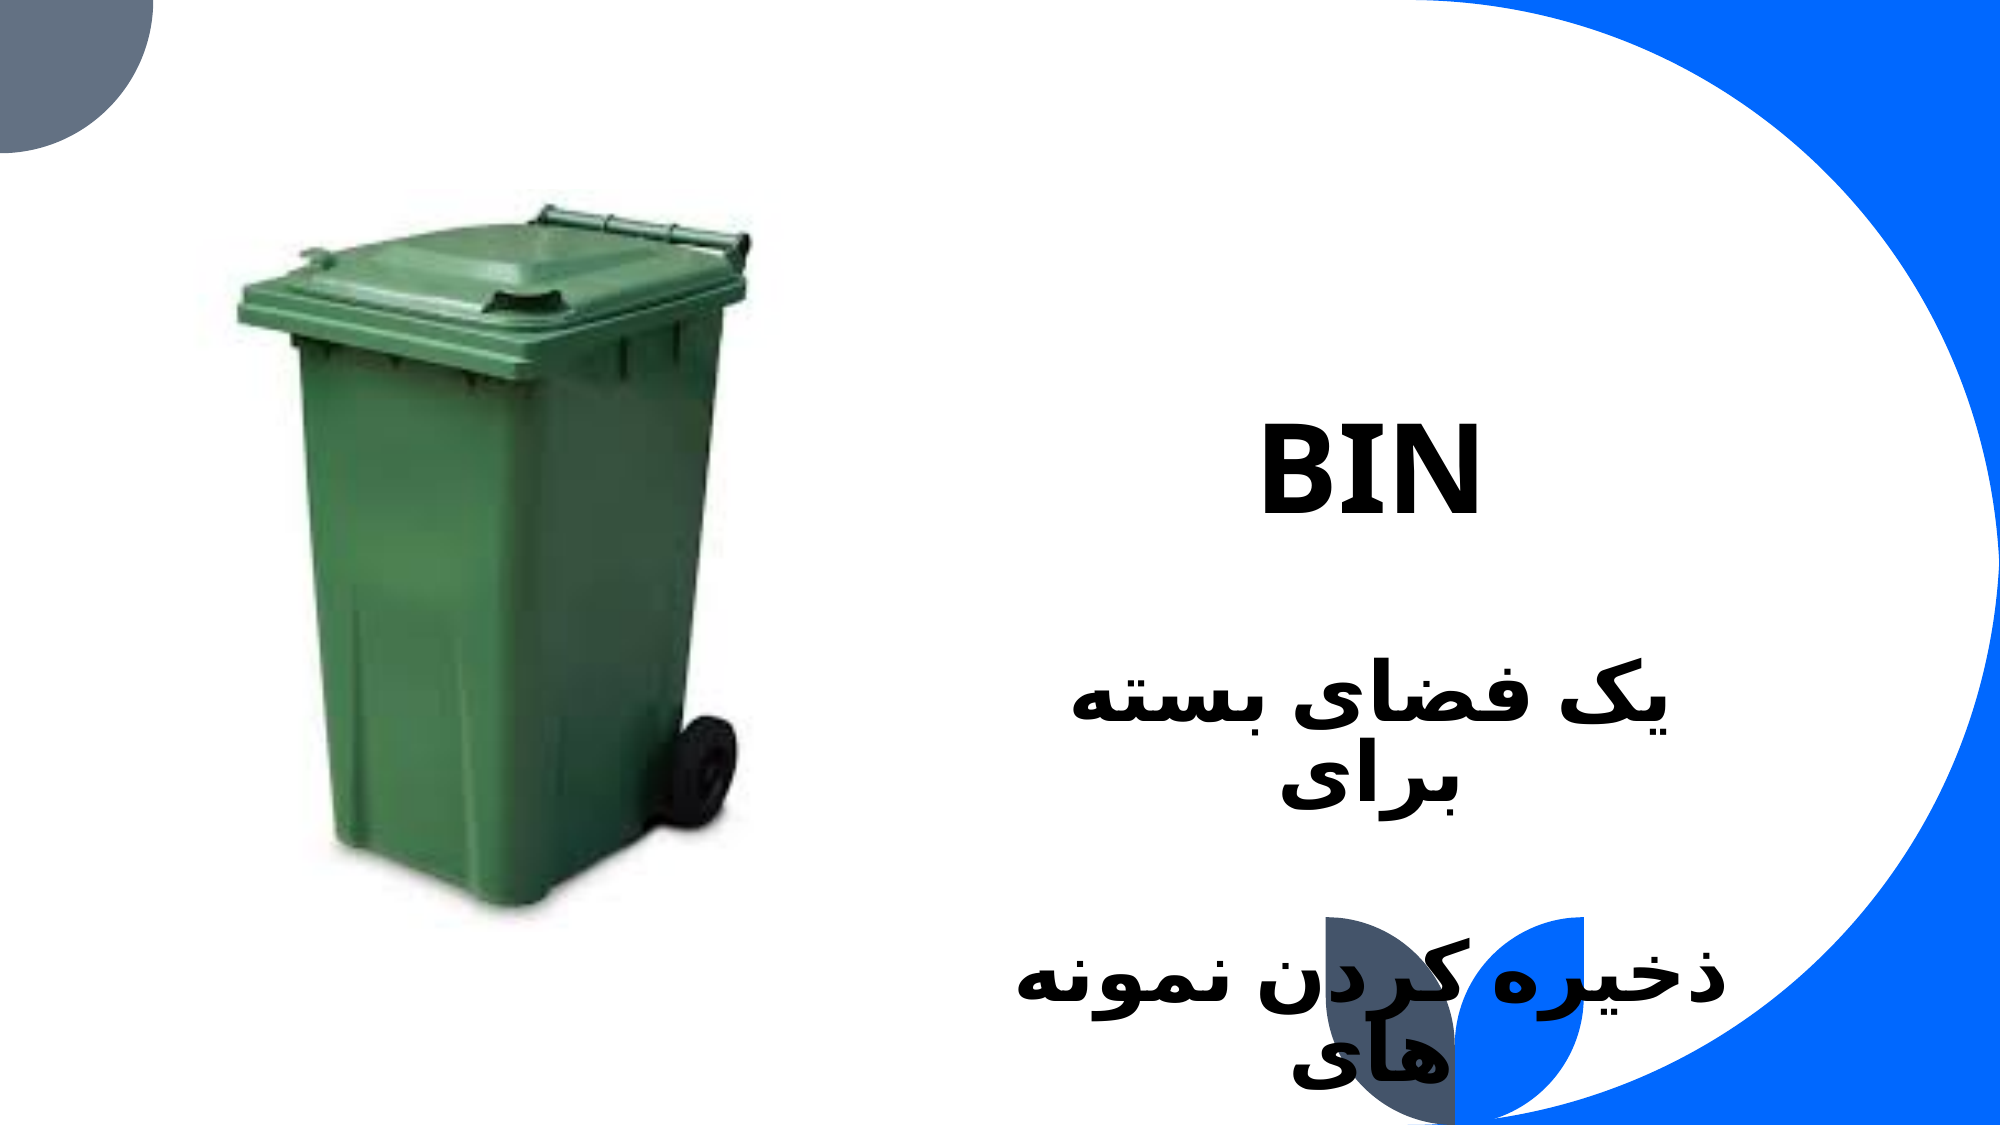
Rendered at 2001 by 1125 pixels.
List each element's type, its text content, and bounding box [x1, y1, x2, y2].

title BIN یک فضای بسته برای ذخیره کردن نمونه های مشخصی از کالا ها [951, 409, 1792, 935]
picture [148, 189, 887, 932]
